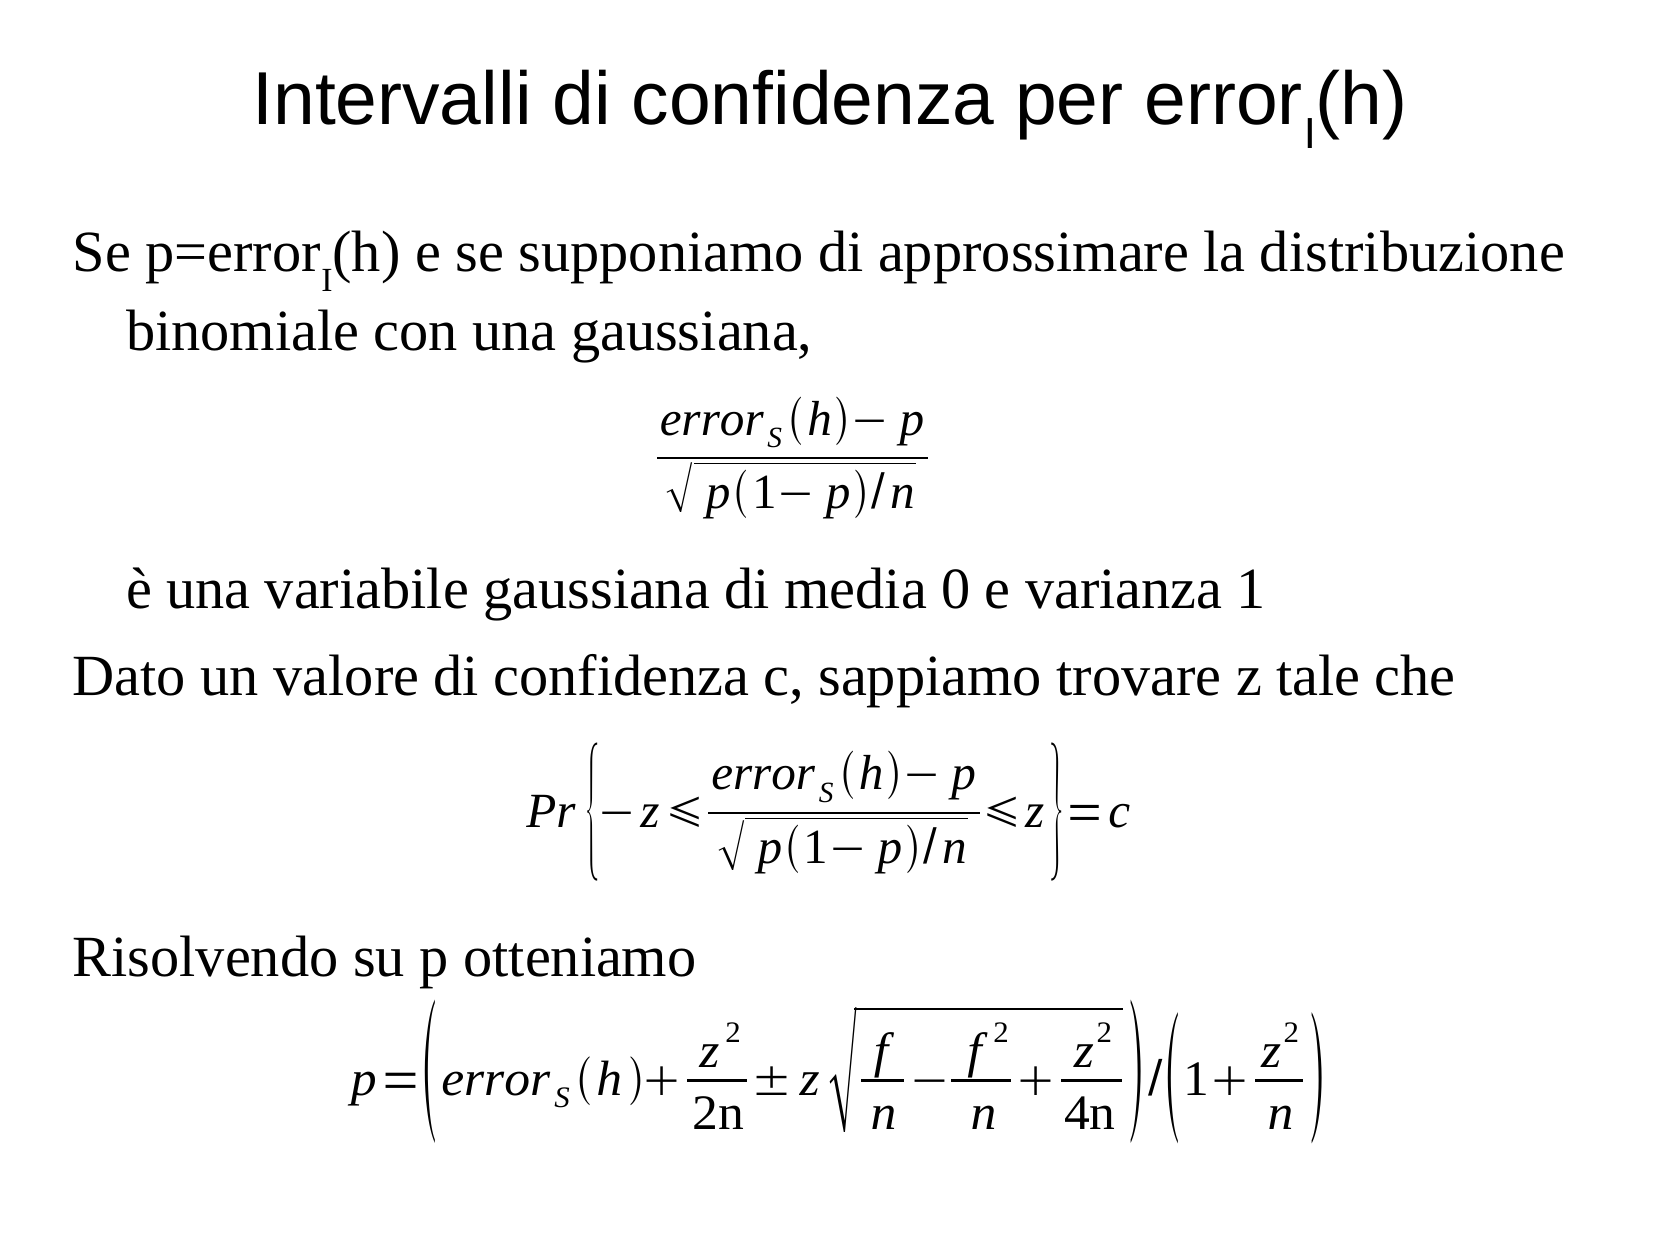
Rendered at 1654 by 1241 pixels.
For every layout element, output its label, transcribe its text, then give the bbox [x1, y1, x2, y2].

chart [331, 998, 1337, 1148]
chart [511, 740, 1142, 884]
chart [641, 392, 942, 522]
title Intervalli di confidenza per errorI(h) [52, 42, 1608, 173]
list Se p=errorI(h) e se supponiamo di approssimare la distribuzione binomiale con una gaussiana, è una variabile gaussiana di media 0 e varianza 1 Dato un valore di confidenza c, sappiamo trovare z tale che Risolvendo su p otteniamo [55, 219, 1605, 1179]
